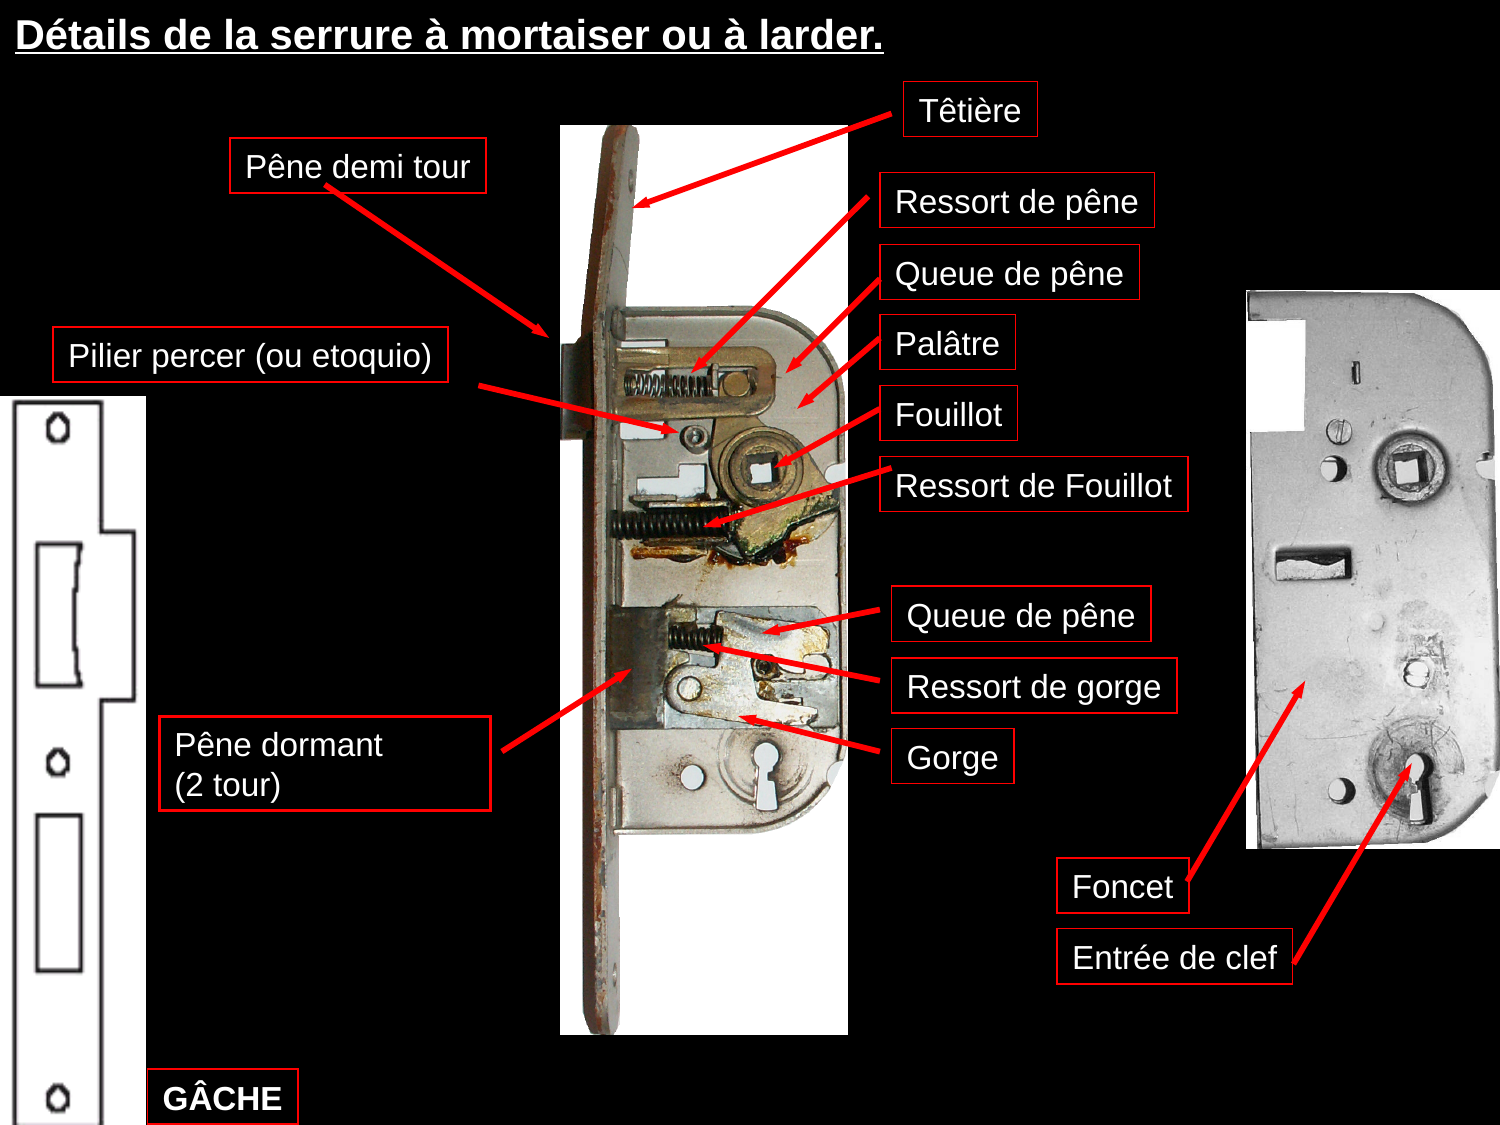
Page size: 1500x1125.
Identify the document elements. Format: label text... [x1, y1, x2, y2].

text_box Ressort de Fouillot [880, 456, 1188, 511]
text_box Ressort de pêne [880, 173, 1154, 228]
text_box GÂCHE [148, 1069, 298, 1124]
text_box Têtière [904, 81, 1037, 136]
text_box Pêne dormant (2 tour) [159, 716, 490, 811]
text_box Ressort de gorge [892, 658, 1177, 713]
text_box Pilier percer (ou etoquio) [53, 327, 448, 382]
picture [560, 125, 848, 1035]
text_box Entrée de clef [1057, 929, 1293, 984]
picture [1246, 290, 1500, 849]
text_box Queue de pêne [892, 586, 1151, 641]
text_box Queue de pêne [880, 244, 1139, 299]
text_box Pêne demi tour [230, 138, 486, 193]
text_box Détails de la serrure à mortaiser ou à larder. [0, 0, 911, 65]
text_box Fouillot [880, 385, 1018, 440]
text_box Palâtre [880, 314, 1016, 369]
text_box Gorge [892, 729, 1014, 784]
text_box Foncet [1057, 858, 1189, 913]
picture [0, 396, 146, 1125]
